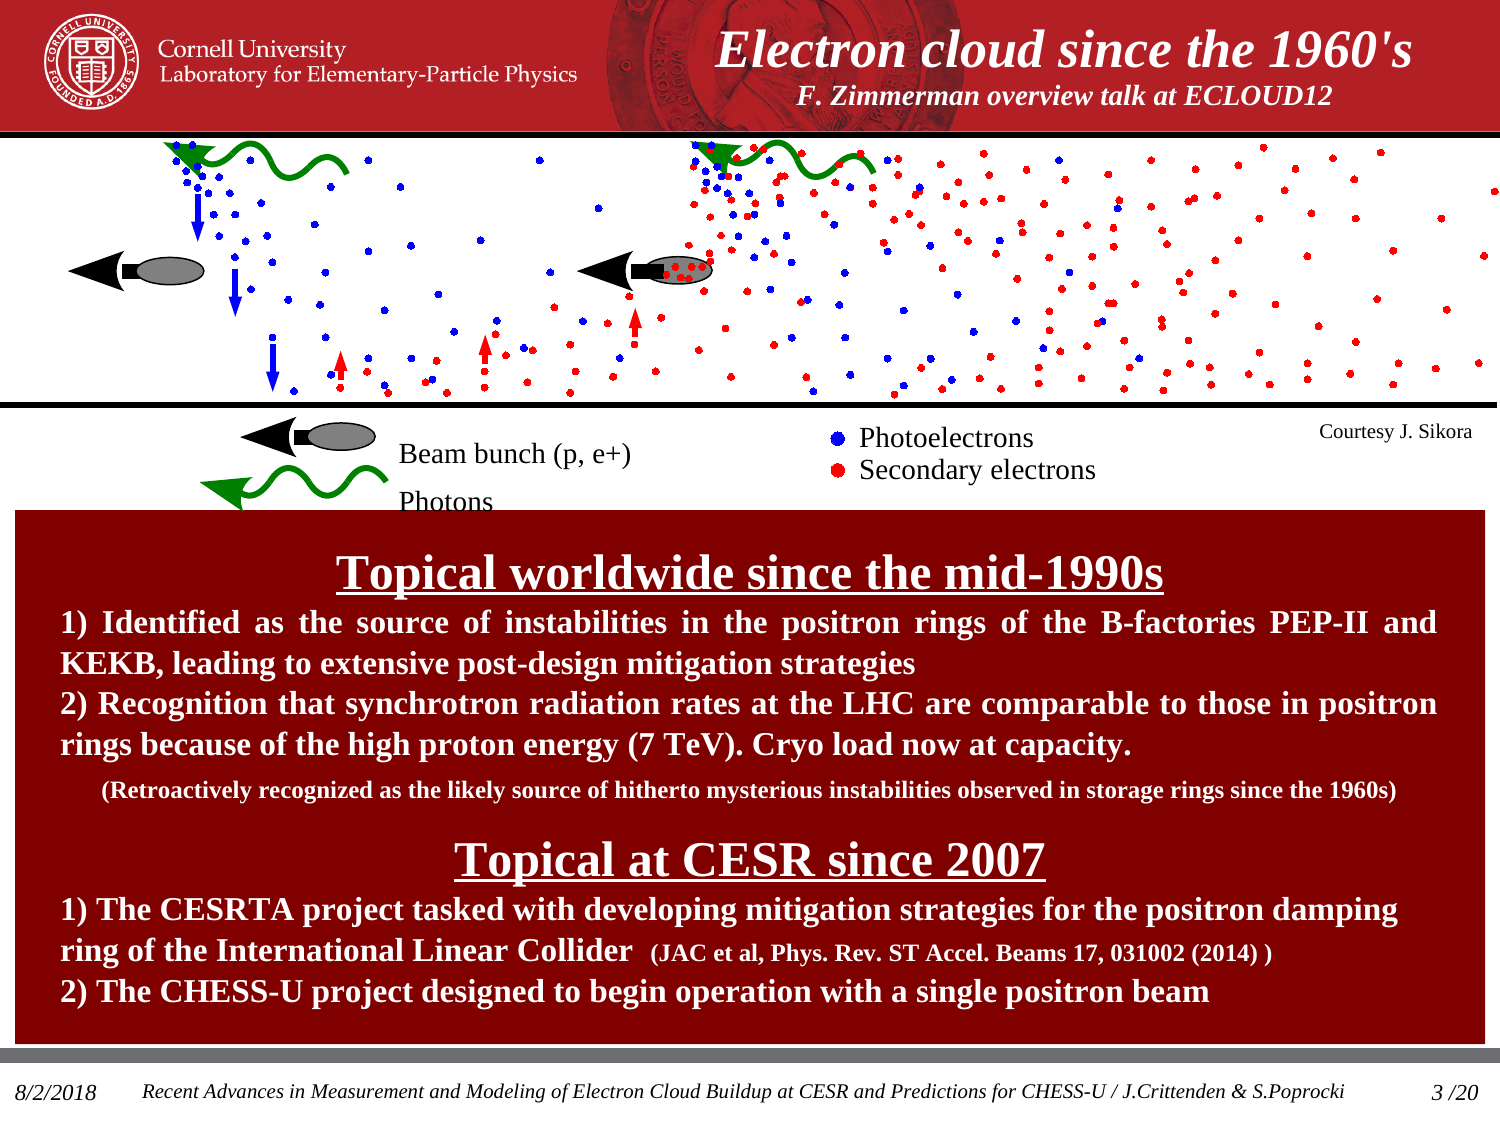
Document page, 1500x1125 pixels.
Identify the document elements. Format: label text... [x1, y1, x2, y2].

text_box [407, 355, 415, 362]
text_box [745, 189, 753, 197]
text_box [1023, 166, 1030, 174]
text_box [1315, 322, 1323, 330]
text_box [648, 256, 714, 284]
text_box [194, 184, 202, 192]
text_box [894, 155, 902, 163]
text_box [766, 286, 774, 293]
text_box [751, 199, 759, 207]
text_box [1046, 326, 1054, 334]
text_box [700, 287, 708, 295]
text_box [701, 179, 710, 194]
text_box [766, 156, 774, 164]
text_box [1056, 347, 1064, 355]
text_box [579, 317, 587, 325]
text_box [1163, 240, 1171, 248]
text_box [1184, 194, 1198, 205]
text_box [1147, 203, 1155, 211]
text_box [857, 150, 865, 158]
text_box [1088, 282, 1096, 290]
text_box [247, 285, 255, 293]
text_box [307, 422, 376, 451]
text_box [268, 258, 276, 266]
text_box [761, 237, 769, 245]
text_box [770, 341, 778, 349]
text_box [1304, 359, 1312, 367]
text_box [327, 183, 335, 191]
text_box [728, 246, 736, 254]
text_box [964, 237, 972, 245]
text_box [835, 160, 843, 168]
text_box [1039, 344, 1047, 352]
text_box [1013, 275, 1021, 283]
text_box [1260, 144, 1268, 152]
text_box [1114, 196, 1123, 212]
text_box [1352, 338, 1360, 346]
text_box [954, 228, 962, 236]
text_box [546, 268, 554, 276]
text_box [798, 149, 806, 157]
text_box [1245, 370, 1253, 378]
text_box [1061, 176, 1069, 184]
text_box [566, 389, 574, 397]
text_box [321, 269, 329, 277]
text_box [724, 189, 735, 204]
text_box [1377, 149, 1385, 156]
text_box [1045, 254, 1053, 262]
text_box [1480, 252, 1488, 260]
text_box [900, 307, 908, 314]
text_box [572, 368, 580, 375]
text_box [363, 368, 371, 376]
text_box [1088, 253, 1096, 261]
text_box [1329, 154, 1337, 162]
text_box [788, 259, 796, 266]
text_box [770, 250, 778, 258]
text_box [1135, 354, 1143, 362]
text_box [939, 264, 946, 272]
text_box [1158, 315, 1166, 331]
text_box [1110, 224, 1117, 232]
text_box [884, 156, 892, 164]
text_box [1272, 301, 1279, 308]
text_box [1045, 307, 1053, 315]
text_box [523, 378, 531, 386]
text_box [397, 183, 404, 191]
text_box [172, 157, 180, 165]
text_box [290, 387, 298, 395]
text_box [797, 296, 812, 306]
text_box [433, 357, 441, 365]
text_box [198, 172, 206, 180]
text_box [226, 189, 234, 197]
text_box [1056, 230, 1064, 237]
text_box [1019, 228, 1027, 236]
text_box [194, 162, 202, 170]
text_box [894, 171, 902, 179]
text_box [536, 156, 544, 164]
text_box [810, 189, 818, 197]
text_box [616, 354, 624, 362]
text_box [1491, 188, 1499, 195]
text_box [450, 328, 458, 336]
text_box [183, 179, 191, 186]
text_box [776, 194, 784, 207]
text_box [477, 236, 485, 244]
text_box [1035, 380, 1043, 387]
text_box [1389, 247, 1397, 255]
text_box [1179, 289, 1187, 296]
picture [0, 0, 630, 132]
text_box [1163, 369, 1171, 377]
text_box [609, 373, 617, 381]
text_box [713, 184, 721, 192]
text_box [422, 376, 436, 386]
text_box [1207, 381, 1215, 389]
text_box [1192, 165, 1200, 173]
text_box [1078, 374, 1085, 382]
text_box [884, 248, 892, 255]
text_box [1120, 337, 1128, 345]
text_box [927, 355, 935, 363]
text_box [830, 431, 844, 446]
text_box [1281, 186, 1289, 194]
text_box [695, 346, 703, 354]
text_box [717, 232, 725, 239]
text_box [869, 184, 877, 192]
text_box [205, 189, 212, 197]
text_box [987, 353, 995, 361]
text_box [809, 387, 817, 395]
text_box [407, 242, 415, 250]
text_box [718, 173, 732, 180]
text_box [841, 334, 849, 341]
text_box [189, 141, 196, 149]
text_box [692, 141, 700, 149]
text_box [926, 242, 934, 250]
text_box [1040, 200, 1048, 208]
text_box [735, 232, 742, 240]
text_box [729, 211, 737, 219]
text_box [970, 328, 978, 336]
text_box [997, 195, 1005, 202]
text_box [891, 391, 898, 399]
text_box [1211, 256, 1219, 264]
text_box [1303, 252, 1311, 260]
text_box [735, 173, 742, 181]
text_box [1346, 370, 1354, 378]
text_box [788, 334, 796, 342]
text_box [980, 150, 988, 158]
text_box Topical worldwide since the mid-1990s 1) Identified as the source of instabilities in the positron rings of the B-factories PEP-II and KEKB, leading to extensive post-design mitigation strategies 2) Recognition that synchrotron radiation rates at the LHC are comparable to those in positron rings because of the high proton energy (7 TeV). Cryo load now at capacity. (Retroactively recognized as the likely source of hitherto mysterious instabilities observed in storage rings since the 1960s) Topical at CESR since 2007 1) The CESRTA project tasked with developing mitigation strategies for the positron damping ring of the International Linear Collider (JAC et al, Phys. Rev. ST Accel. Beams 17, 031002 (2014) ) 2) The CHESS-U project designed to begin operation with a single positron beam [15, 510, 1486, 1045]
text_box [336, 384, 344, 392]
text_box [1307, 209, 1315, 217]
text_box [364, 156, 372, 164]
text_box [1159, 387, 1167, 394]
text_box [1158, 226, 1166, 234]
text_box [992, 250, 1000, 258]
text_box [215, 173, 223, 181]
text_box [997, 385, 1005, 393]
text_box [1292, 165, 1299, 173]
text_box [381, 306, 389, 314]
text_box [690, 201, 698, 208]
text_box [1185, 269, 1193, 277]
text_box [210, 211, 218, 219]
text_box [1104, 171, 1112, 178]
text_box Beam bunch (p, e+) Photons [383, 413, 647, 510]
text_box [1186, 360, 1194, 368]
text_box [316, 301, 324, 309]
text_box [722, 325, 729, 332]
text_box [135, 257, 204, 285]
title Electron cloud since the 1960's F. Zimmerman overview talk at ECLOUD12 [630, 0, 1500, 132]
text_box [727, 373, 735, 381]
text_box [1083, 342, 1091, 350]
text_box [713, 163, 721, 171]
text_box [1147, 156, 1155, 164]
text_box [880, 239, 888, 247]
text_box [311, 221, 319, 228]
text_box [744, 211, 758, 220]
text_box [172, 141, 180, 149]
text_box [231, 253, 239, 261]
text_box [566, 341, 574, 349]
text_box [604, 319, 612, 327]
text_box [835, 301, 843, 309]
text_box [242, 237, 250, 245]
text_box [481, 384, 489, 392]
text_box [890, 216, 898, 224]
text_box [938, 385, 946, 393]
text_box [595, 204, 603, 212]
text_box [1443, 306, 1451, 314]
text_box [943, 192, 950, 200]
text_box [1437, 215, 1445, 223]
text_box [821, 210, 829, 218]
text_box Courtesy J. Sikora [1304, 412, 1488, 451]
text_box [750, 253, 758, 261]
text_box [733, 154, 741, 161]
text_box [1058, 285, 1066, 293]
text_box [1352, 215, 1360, 222]
text_box [1185, 337, 1192, 344]
text_box [493, 317, 501, 325]
text_box [841, 269, 849, 277]
text_box [529, 346, 537, 354]
text_box [1256, 349, 1263, 357]
text_box [269, 334, 276, 341]
text_box [706, 213, 714, 221]
text_box [246, 156, 254, 164]
text_box [1389, 381, 1397, 388]
text_box [869, 200, 877, 208]
text_box [492, 330, 500, 338]
text_box [322, 333, 330, 341]
text_box [1304, 375, 1312, 383]
text_box [1229, 290, 1237, 298]
text_box [1234, 161, 1242, 169]
text_box [706, 249, 713, 257]
text_box [1266, 381, 1274, 388]
text_box [905, 210, 913, 218]
text_box [954, 178, 962, 186]
text_box [1083, 221, 1091, 229]
text_box [1350, 175, 1358, 183]
text_box [657, 314, 665, 322]
text_box [182, 167, 190, 175]
text_box [884, 355, 892, 363]
text_box [900, 382, 908, 389]
text_box [690, 157, 700, 171]
text_box [1373, 295, 1381, 303]
text_box [937, 160, 945, 168]
text_box [263, 232, 271, 240]
text_box [976, 374, 984, 382]
text_box Photoelectrons Secondary electrons [844, 413, 1112, 494]
text_box [443, 389, 451, 397]
text_box [1035, 364, 1043, 371]
text_box [917, 364, 925, 372]
text_box [481, 368, 489, 375]
text_box [520, 344, 528, 352]
text_box [750, 144, 758, 152]
text_box [802, 373, 810, 381]
text_box [980, 198, 988, 206]
text_box [685, 242, 693, 249]
text_box [985, 171, 993, 179]
text_box [783, 232, 790, 240]
text_box [743, 287, 751, 295]
text_box [1206, 363, 1214, 371]
text_box [772, 172, 789, 186]
text_box [550, 303, 558, 311]
text_box [1475, 359, 1483, 367]
text_box [1432, 365, 1440, 372]
text_box [917, 221, 925, 229]
text_box [1012, 317, 1020, 325]
text_box [1055, 156, 1063, 164]
text_box [830, 221, 838, 229]
text_box [1213, 192, 1221, 200]
text_box [996, 237, 1004, 244]
text_box [1211, 310, 1219, 318]
text_box [257, 199, 265, 207]
text_box [760, 146, 767, 153]
text_box [631, 341, 638, 348]
text_box [1104, 299, 1118, 307]
text_box [954, 291, 962, 299]
text_box [215, 232, 223, 240]
text_box [1126, 364, 1134, 371]
text_box [706, 141, 716, 154]
text_box [365, 247, 372, 255]
text_box [846, 371, 854, 379]
text_box [381, 381, 392, 397]
text_box [231, 211, 239, 218]
text_box [1176, 278, 1183, 285]
text_box [327, 371, 335, 379]
text_box [625, 292, 633, 300]
text_box [948, 376, 956, 384]
text_box [846, 183, 854, 191]
text_box [502, 351, 510, 359]
text_box [831, 463, 844, 478]
text_box [1131, 280, 1139, 288]
text_box [1255, 215, 1263, 223]
text_box [1120, 385, 1128, 393]
text_box [1395, 359, 1403, 367]
text_box [1066, 269, 1073, 276]
text_box [652, 367, 660, 375]
text_box [912, 183, 924, 199]
text_box [434, 291, 442, 298]
text_box [364, 354, 372, 362]
text_box [1234, 236, 1242, 244]
text_box [284, 296, 292, 304]
text_box [831, 178, 839, 186]
text_box [960, 200, 968, 208]
text_box [1110, 243, 1118, 251]
text_box [702, 167, 710, 175]
text_box [1094, 317, 1106, 327]
text_box [1017, 219, 1025, 227]
